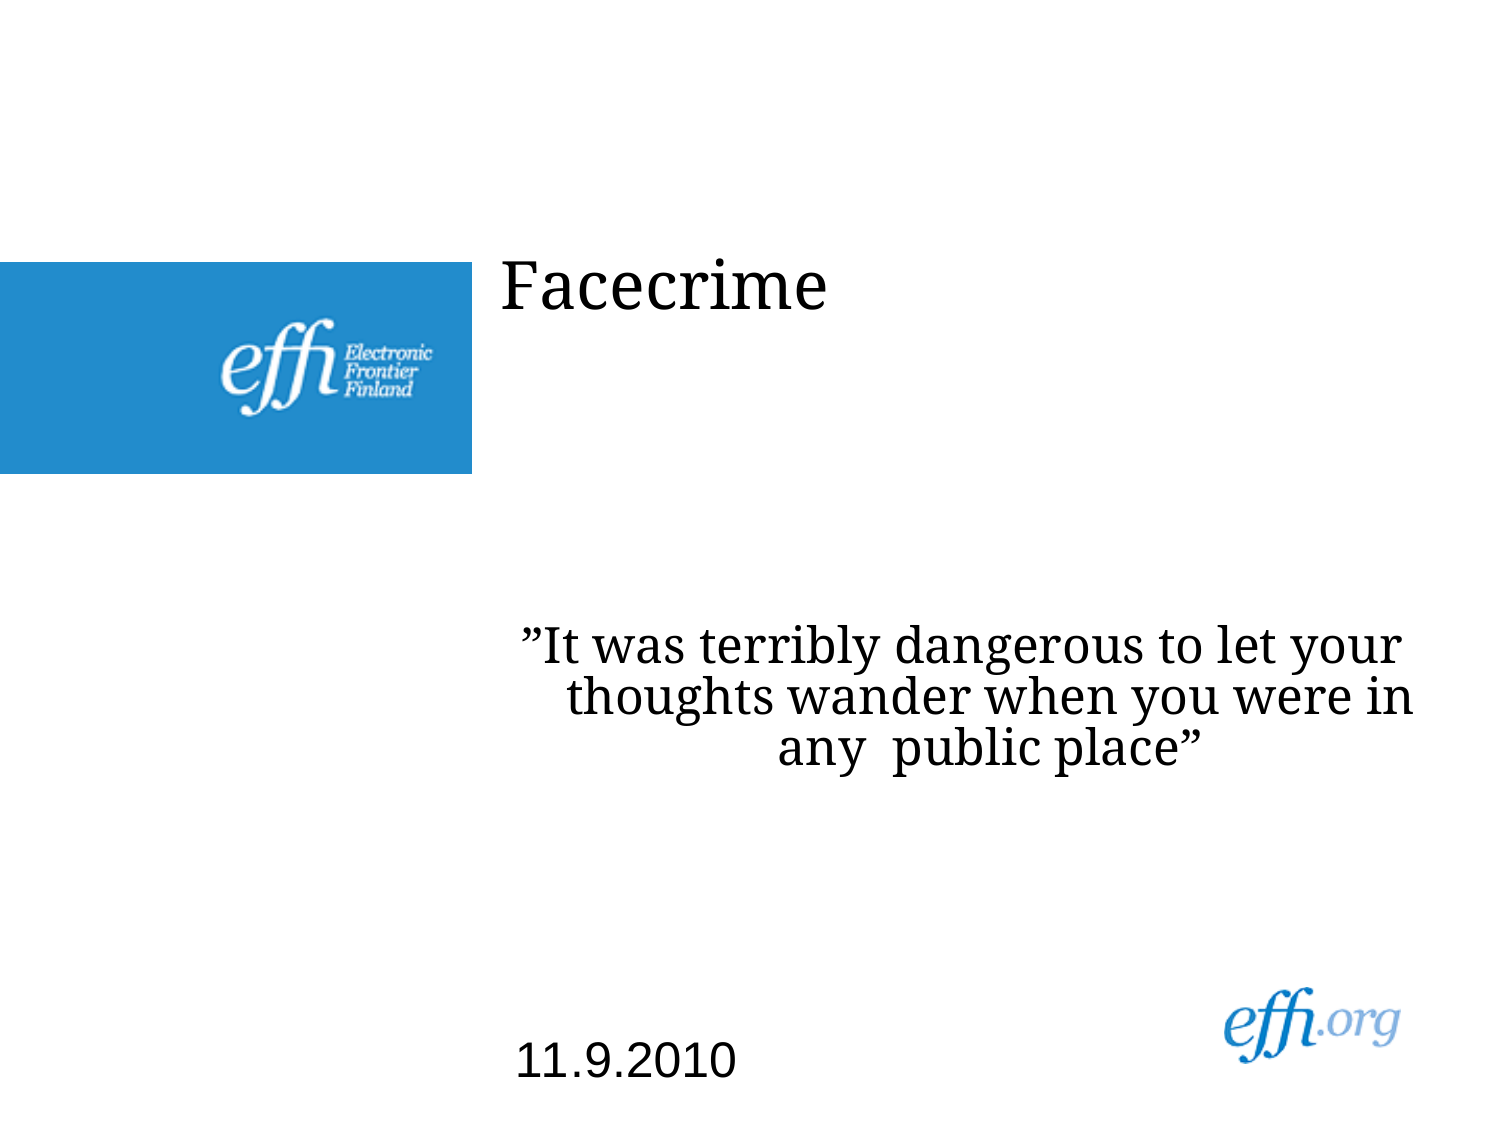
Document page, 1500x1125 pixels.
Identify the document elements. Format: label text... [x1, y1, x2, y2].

picture [0, 262, 472, 474]
title Facecrime [500, 207, 1425, 368]
subtitle ”It was terribly dangerous to let your thoughts wander when you were in any public place” [500, 482, 1425, 916]
picture [1224, 987, 1401, 1064]
